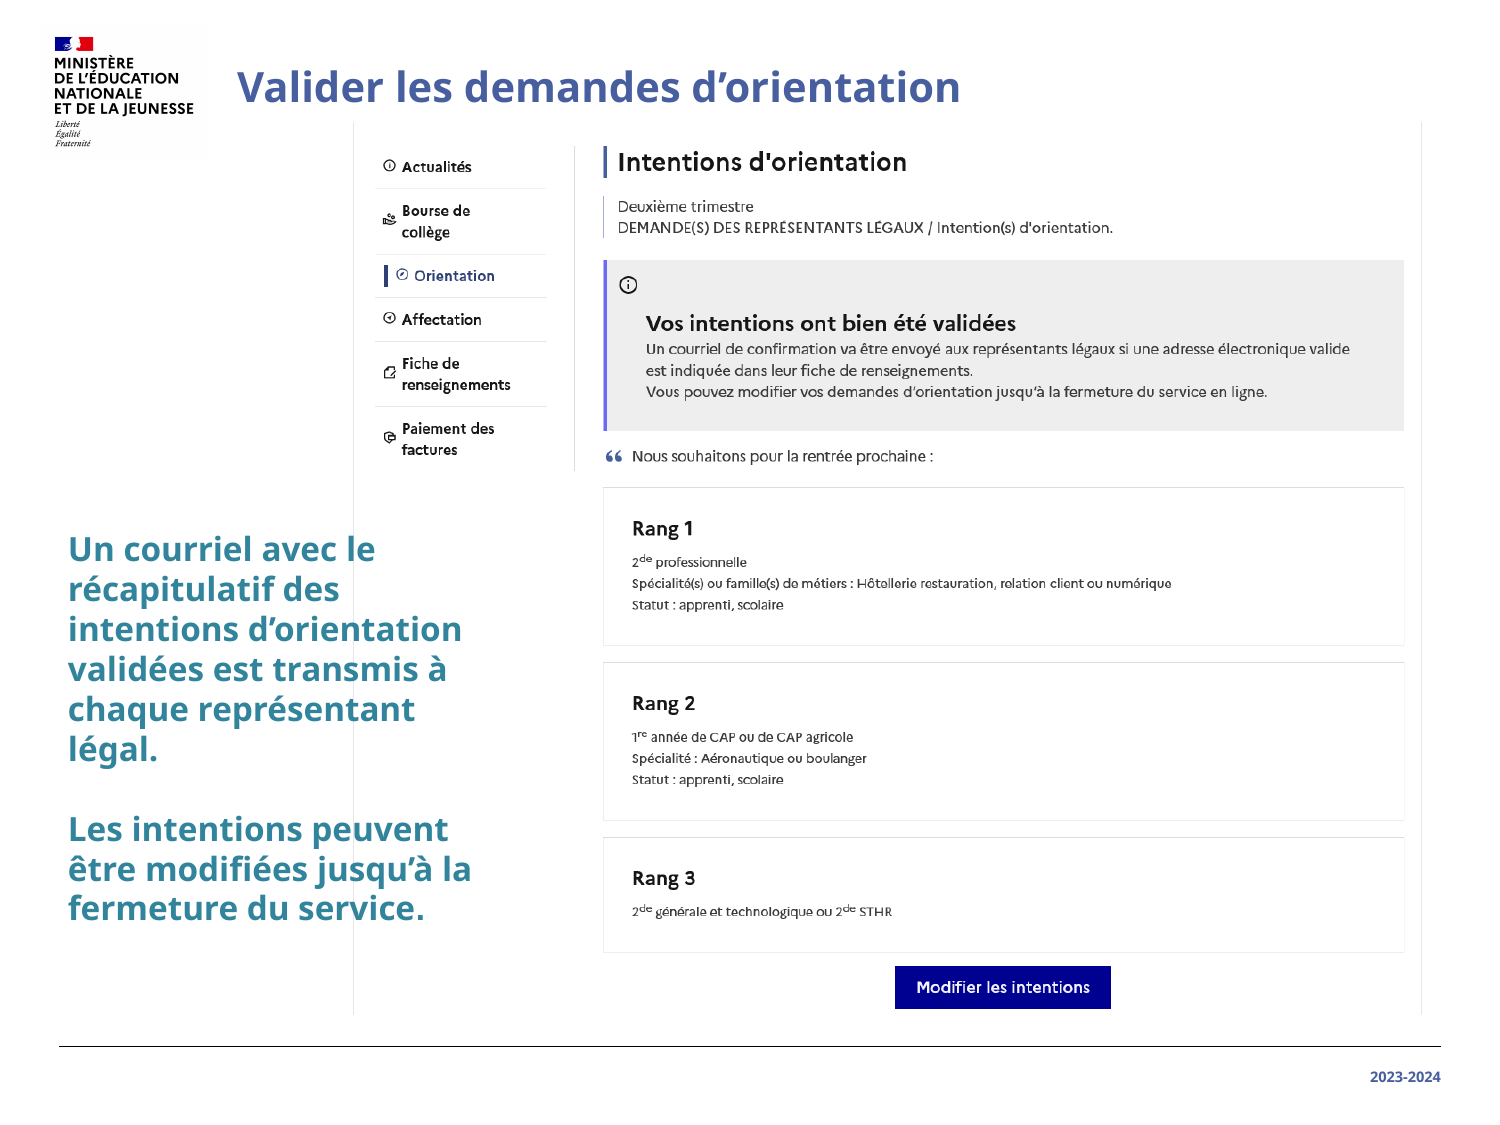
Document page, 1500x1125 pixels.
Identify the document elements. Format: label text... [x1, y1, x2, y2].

text_box Valider les demandes d’orientation [218, 0, 1424, 126]
slide_number 2023-2024 [1249, 1046, 1441, 1125]
picture [301, 122, 1470, 1015]
text_box Un courriel avec le récapitulatif des intentions d’orientation validées est transmis à chaque représentant légal. Les intentions peuvent être modifiées jusqu’à la fermeture du service. [53, 491, 530, 965]
picture [41, 23, 207, 160]
